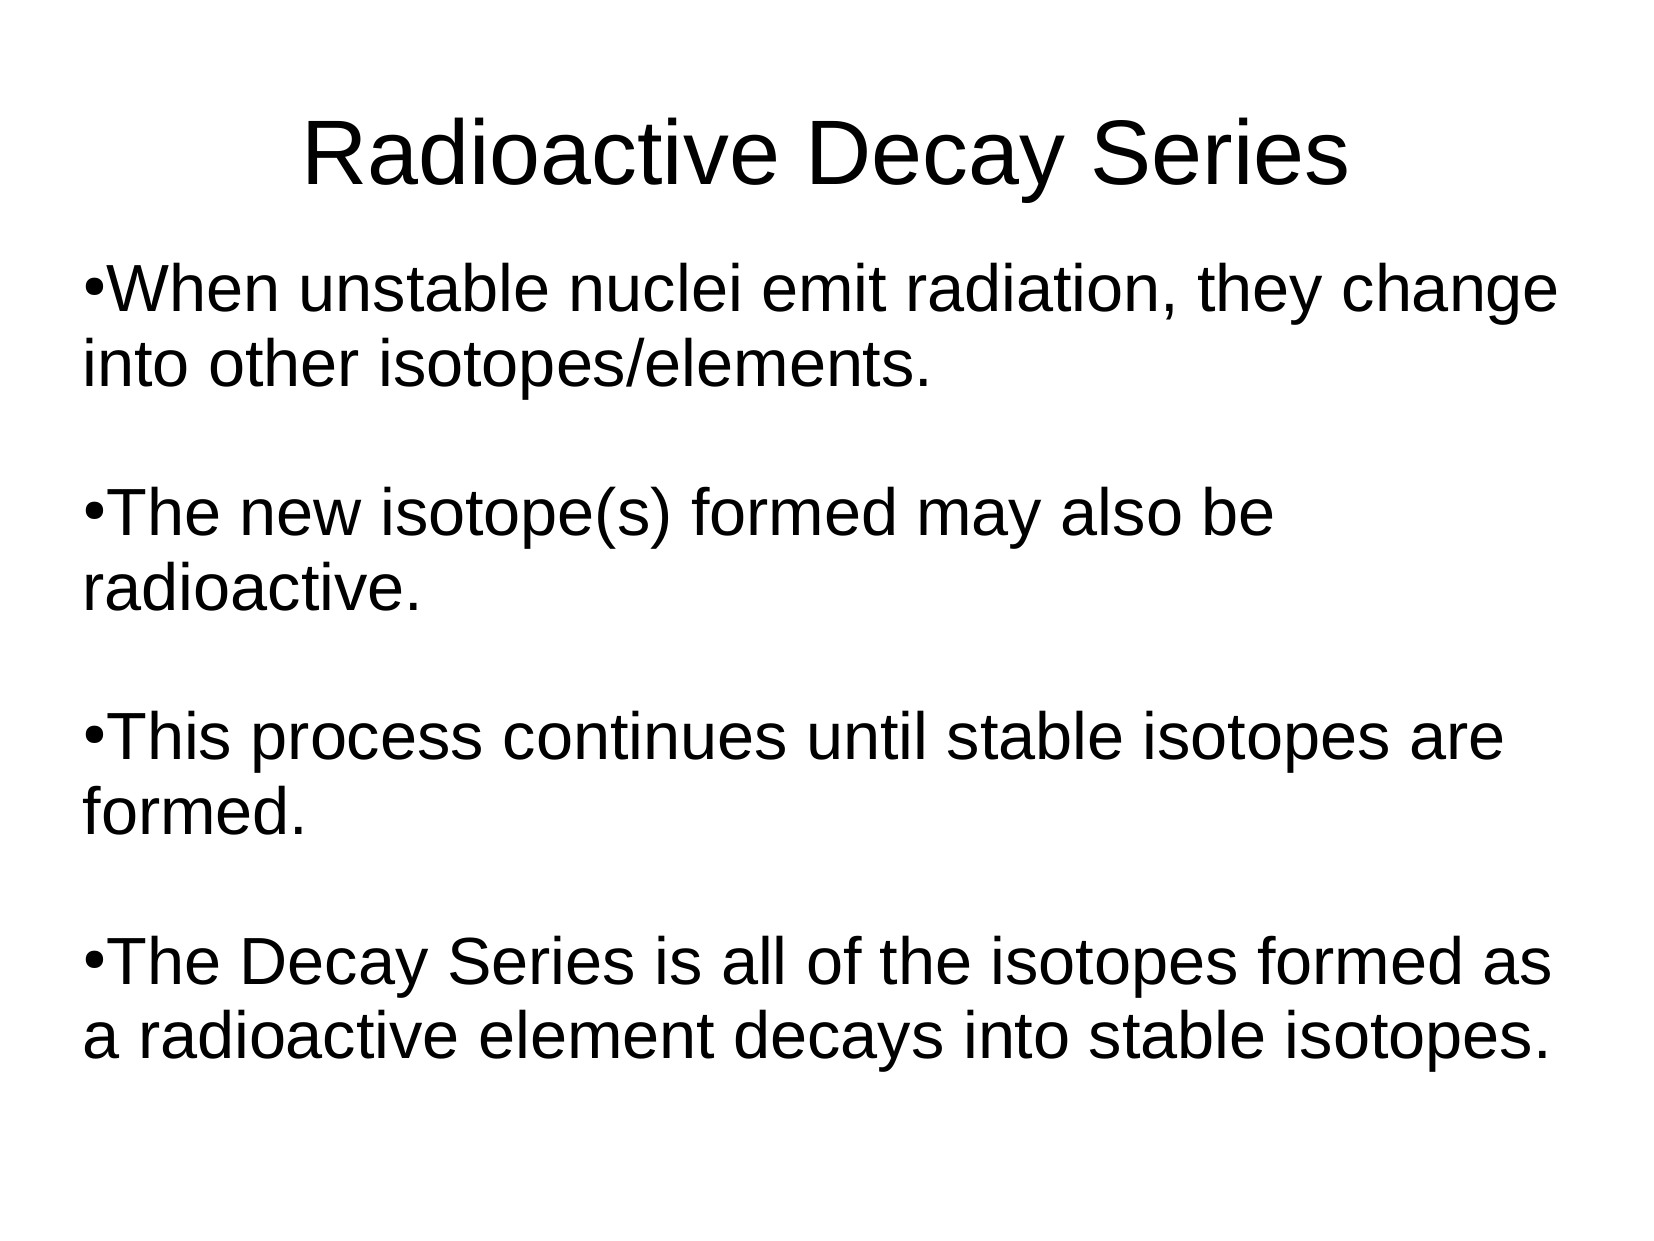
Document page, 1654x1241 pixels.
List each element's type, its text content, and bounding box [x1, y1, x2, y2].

title Radioactive Decay Series [82, 49, 1571, 257]
subtitle When unstable nuclei emit radiation, they change into other isotopes/elements. The new isotope(s) formed may also be radioactive. This process continues until stable isotopes are formed. The Decay Series is all of the isotopes formed as a radioactive element decays into stable isotopes. [82, 257, 1571, 1149]
